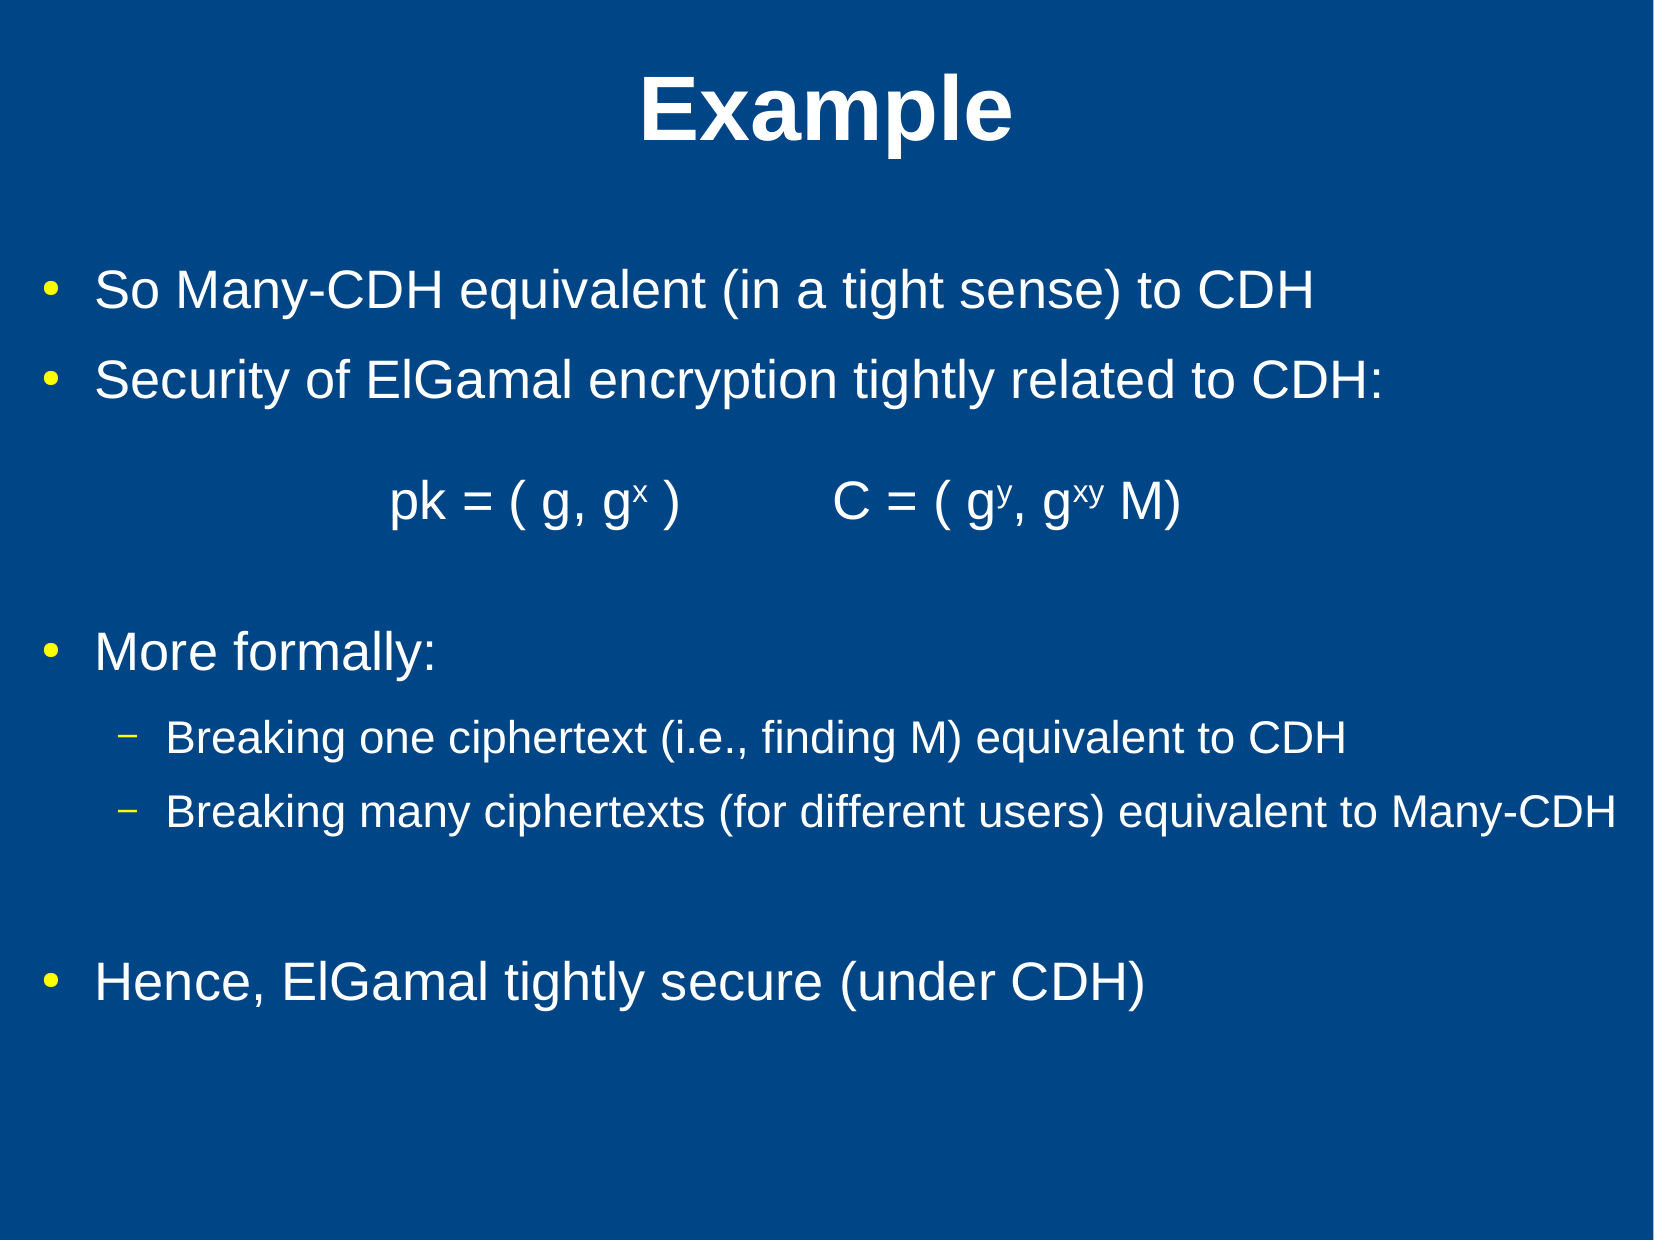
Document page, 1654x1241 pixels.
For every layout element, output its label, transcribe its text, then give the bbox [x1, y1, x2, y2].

list So Many-CDH equivalent (in a tight sense) to CDH Security of ElGamal encryption tightly related to CDH: pk = ( g, gx ) C = ( gy, gxy M) More formally: Breaking one ciphertext (i.e., finding M) equivalent to CDH Breaking many ciphertexts (for different users) equivalent to Many-CDH Hence, ElGamal tightly secure (under CDH) [23, 259, 1642, 1063]
title Example [11, 5, 1642, 213]
